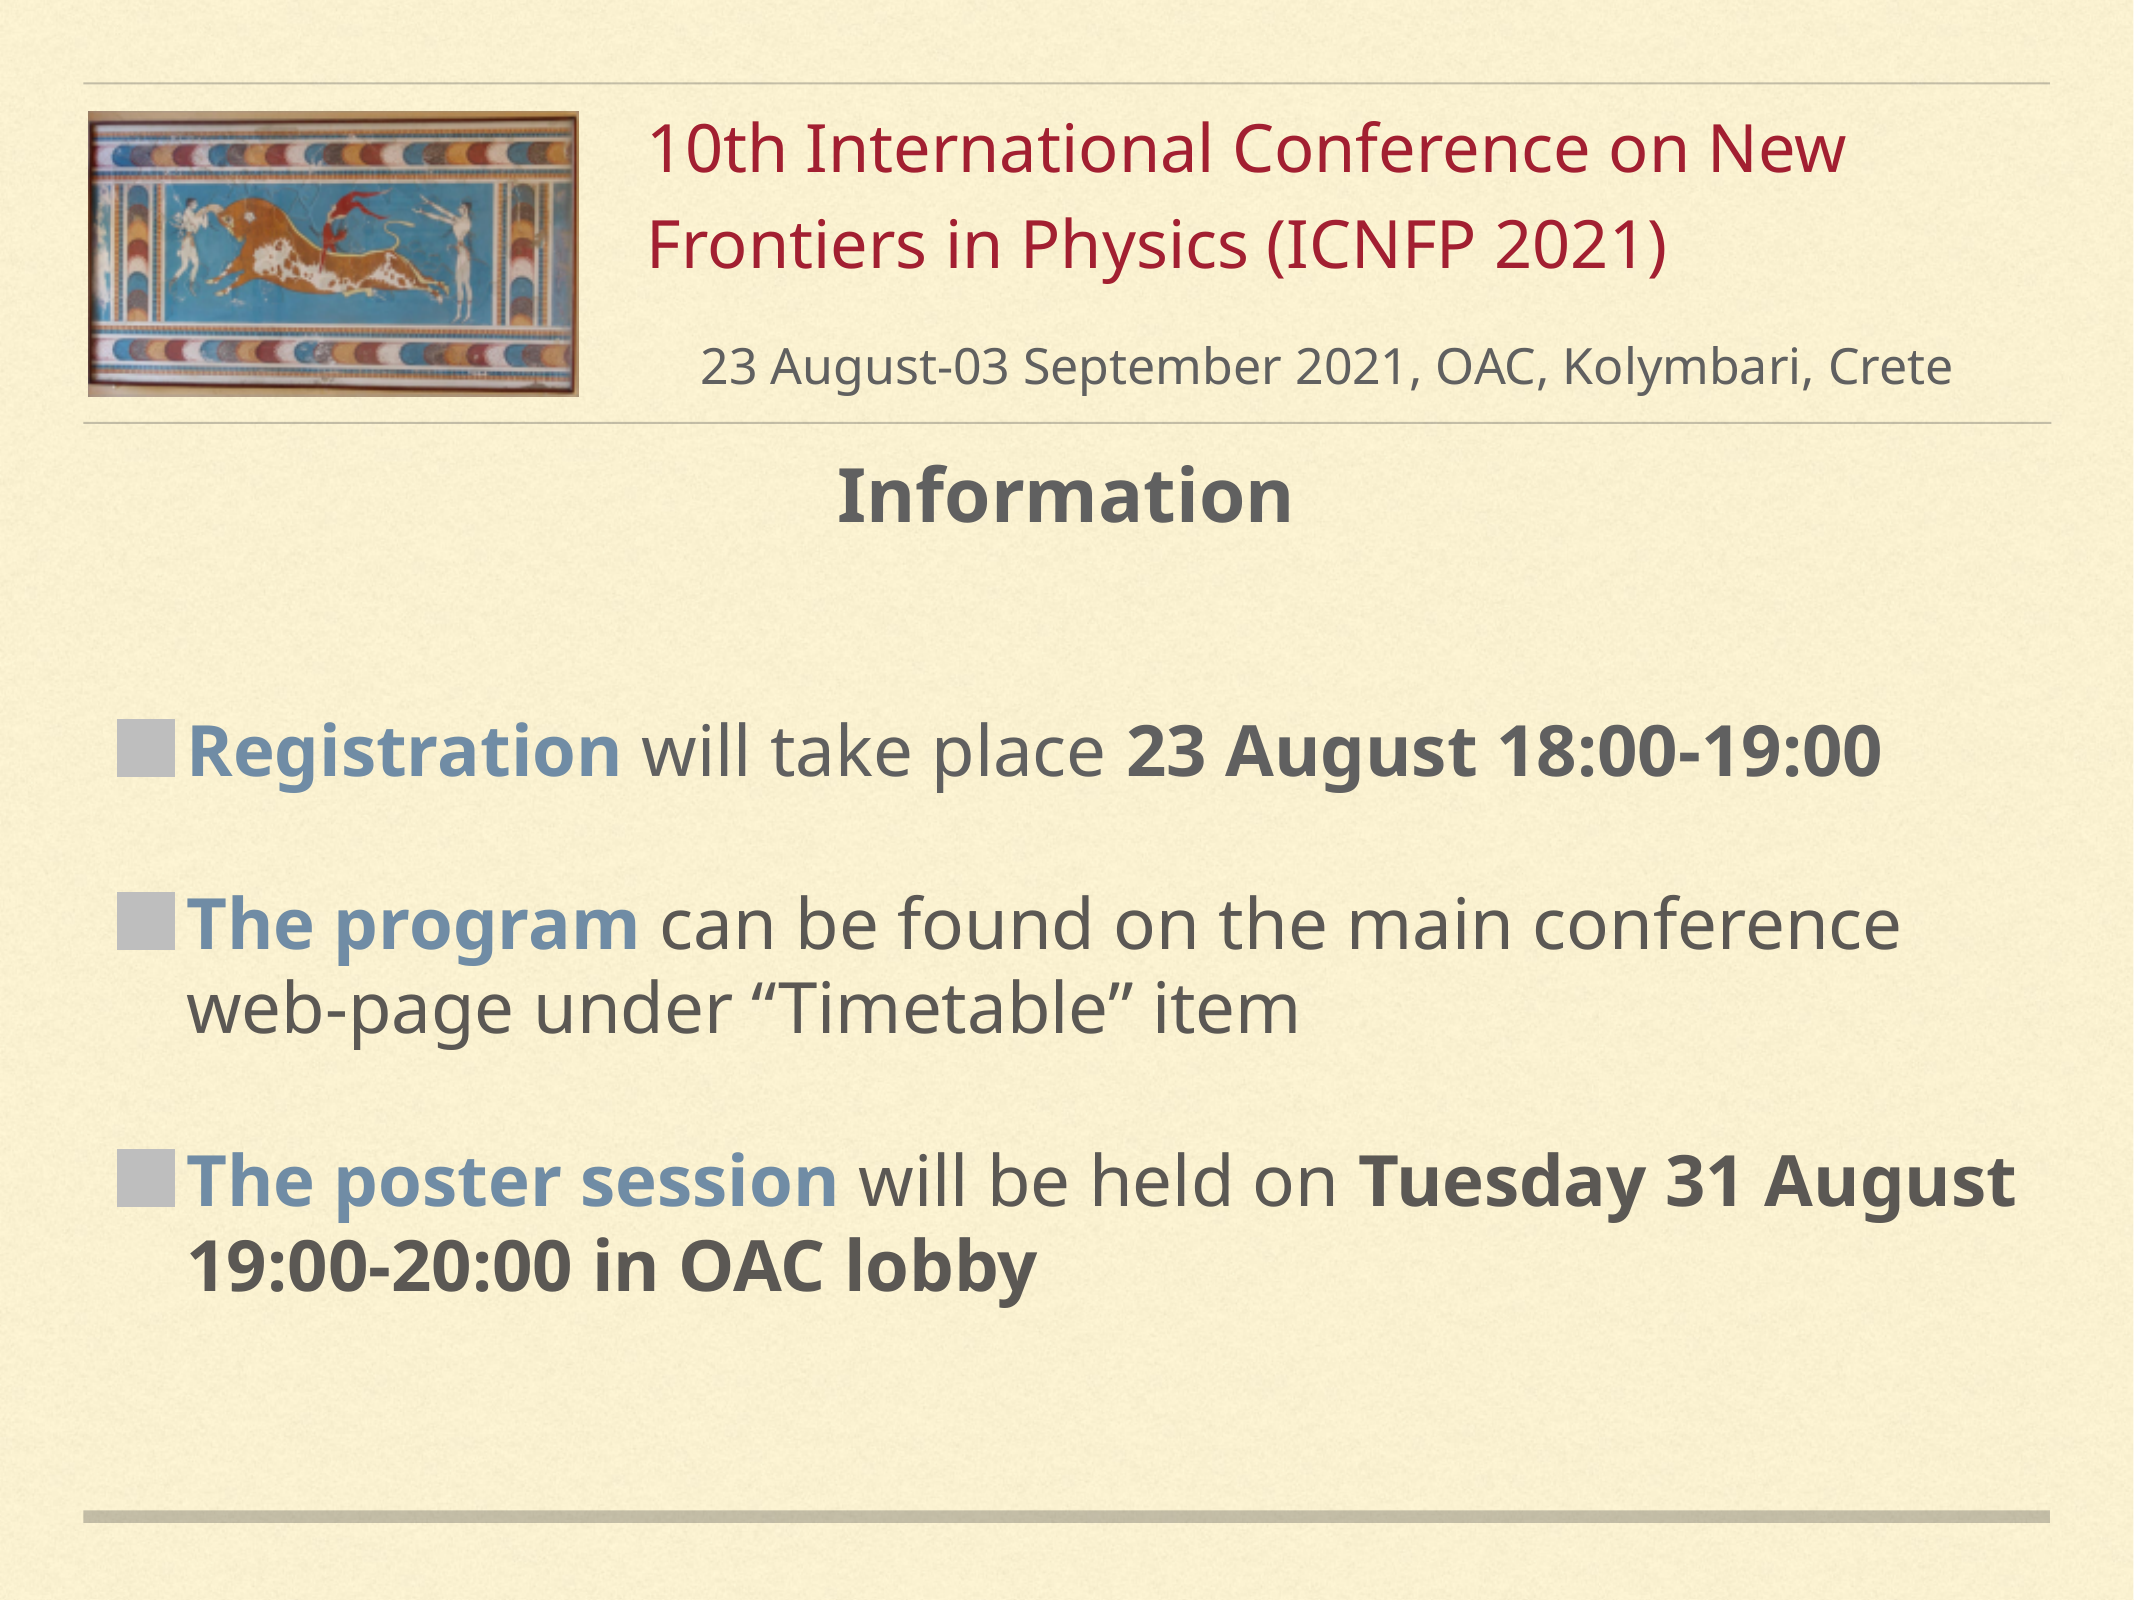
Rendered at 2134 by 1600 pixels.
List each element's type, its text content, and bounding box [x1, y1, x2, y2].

title 10th International Conference on New Frontiers in Physics (ICNFP 2021) [638, 66, 2130, 305]
text_box Information [828, 438, 1304, 535]
text_box 23 August-03 September 2021, OAC, Kolymbari, Crete [520, 326, 2134, 403]
picture [0, 0, 2134, 1600]
list Registration will take place 23 August 18:00-19:00 The program can be found on the main conference web-page under “Timetable” item The poster session will be held on Tuesday 31 August 19:00-20:00 in OAC lobby [109, 535, 2066, 1476]
